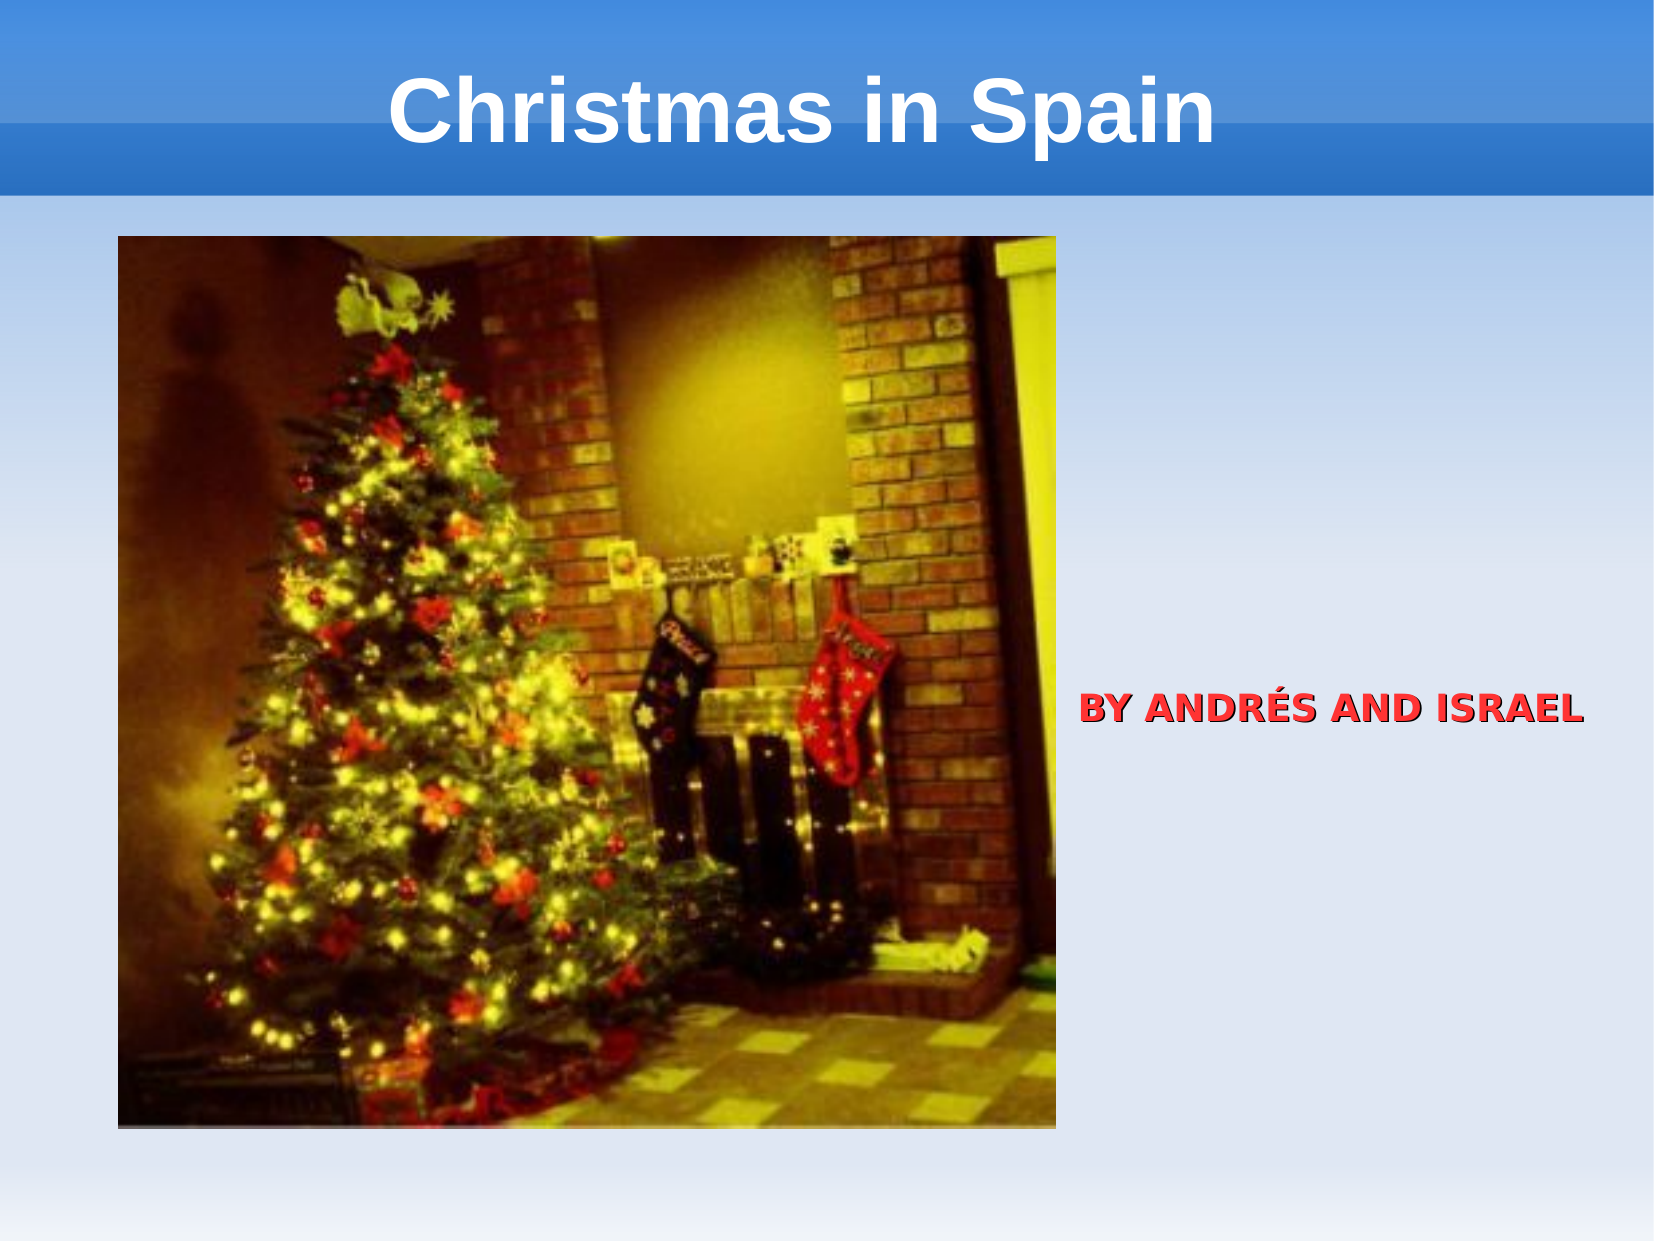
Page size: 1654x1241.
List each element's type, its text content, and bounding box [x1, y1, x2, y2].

text_box BY ANDRÉS AND ISRAEL [1062, 679, 1650, 738]
picture [0, 0, 1654, 1241]
title Christmas in Spain [59, 14, 1548, 207]
